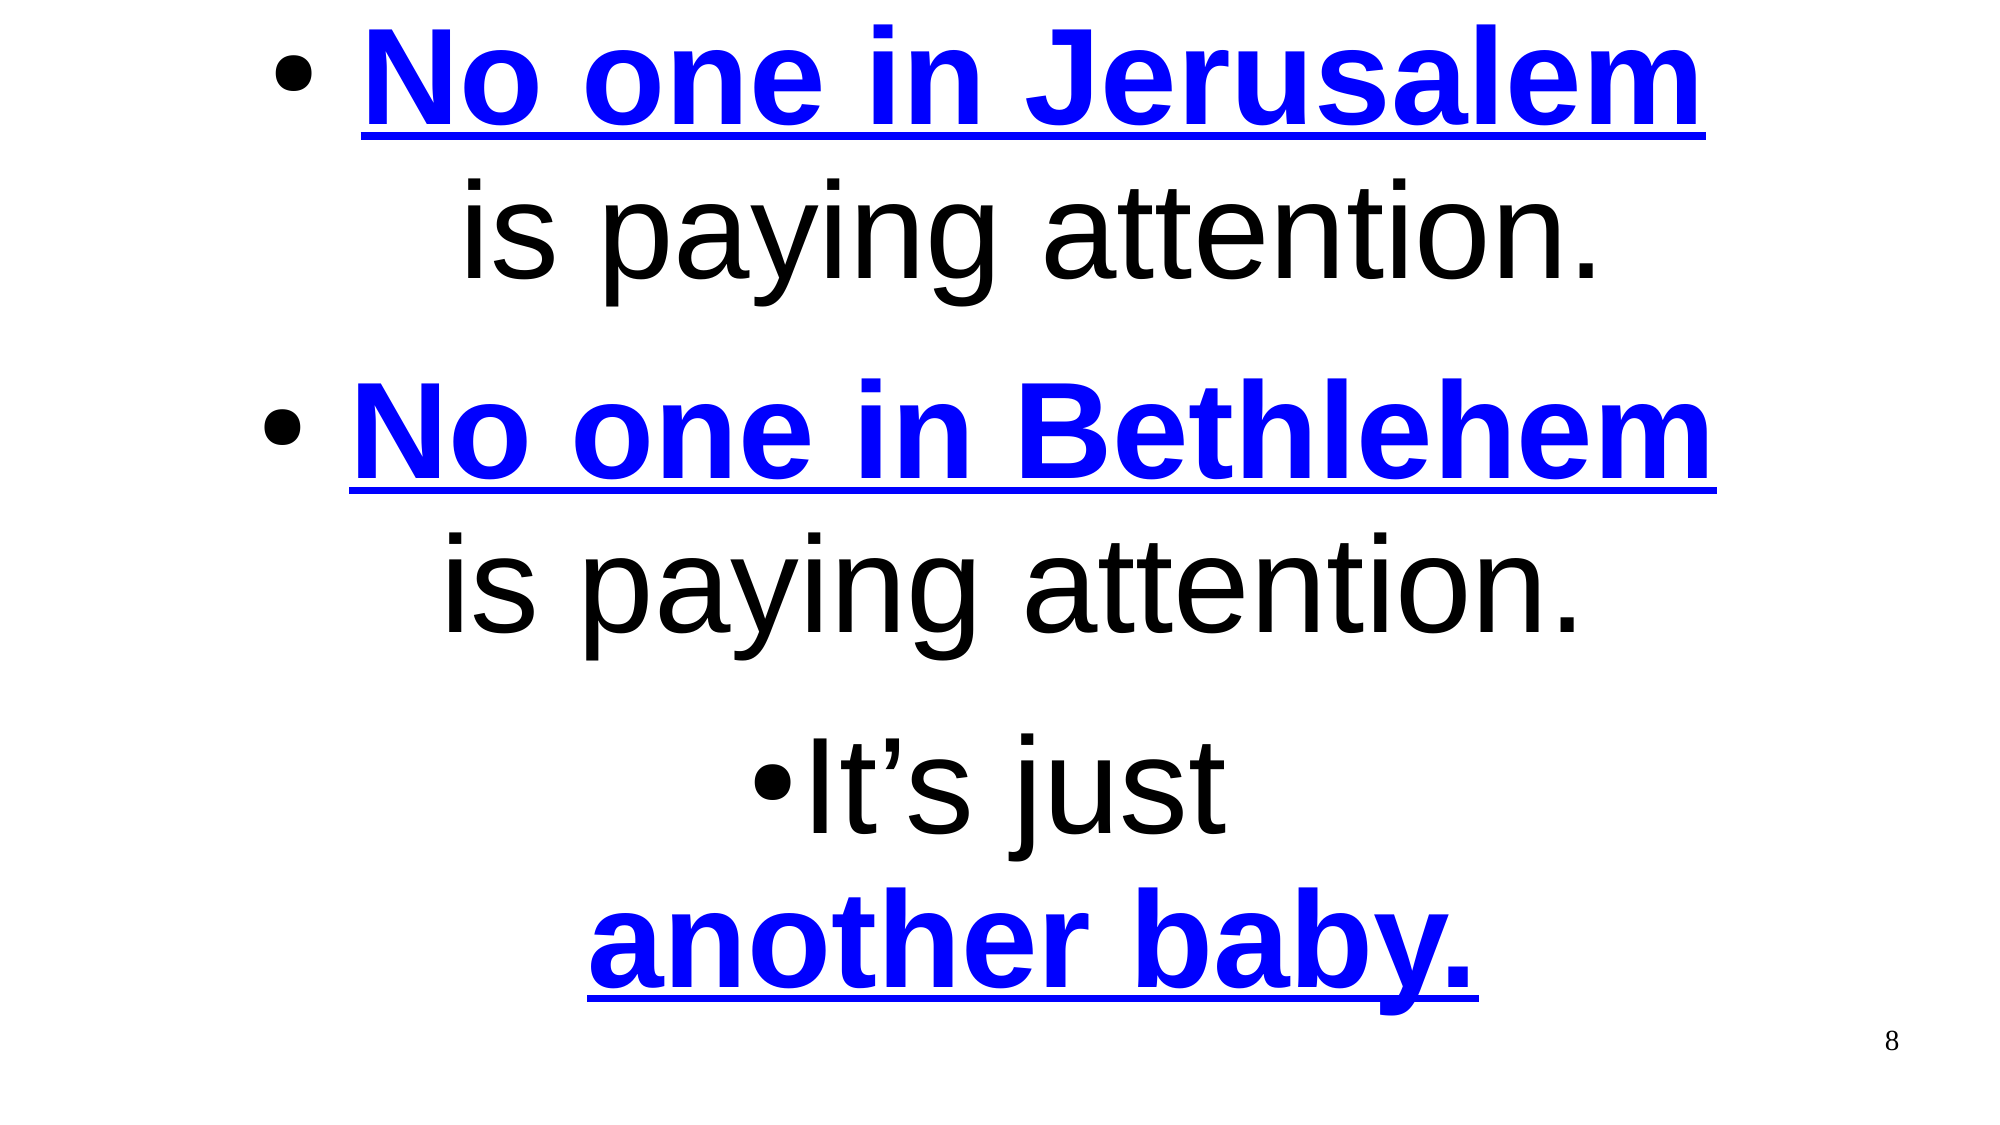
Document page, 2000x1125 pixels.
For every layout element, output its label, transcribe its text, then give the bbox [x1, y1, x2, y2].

list No one in Jerusalem is paying attention. No one in Bethlehem is paying attention. It’s just another baby. [0, 0, 1996, 1123]
